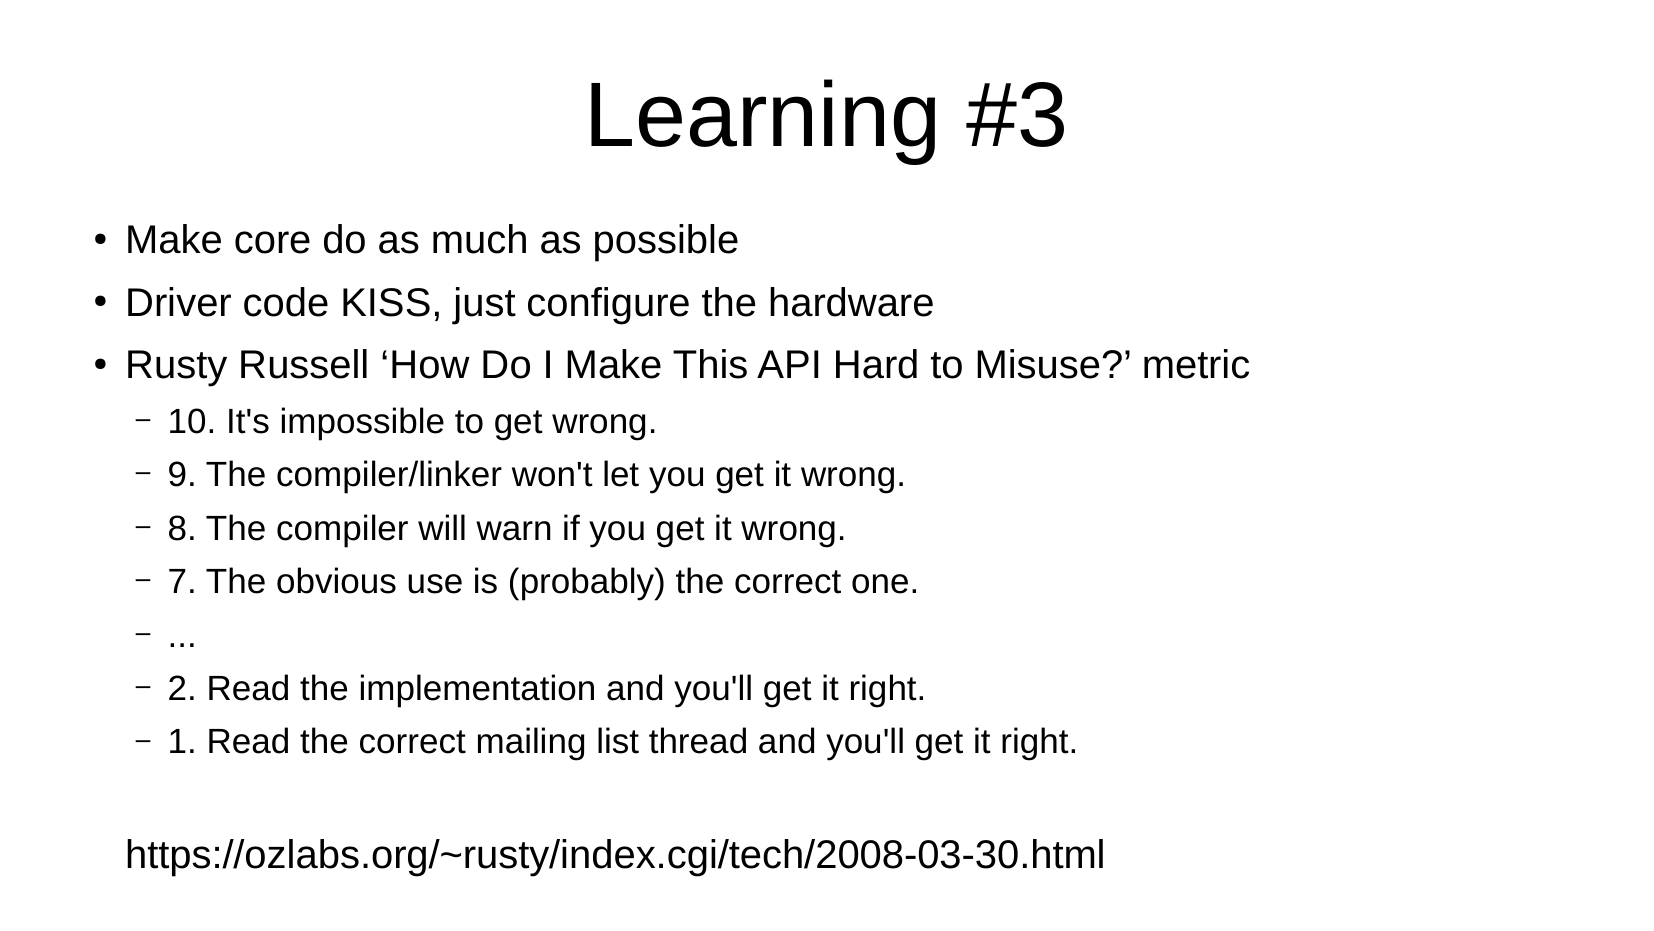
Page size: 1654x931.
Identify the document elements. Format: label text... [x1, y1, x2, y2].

title Learning #3 [82, 37, 1571, 193]
list Make core do as much as possible Driver code KISS, just configure the hardware Rusty Russell ‘How Do I Make This API Hard to Misuse?’ metric 10. It's impossible to get wrong. 9. The compiler/linker won't let you get it wrong. 8. The compiler will warn if you get it wrong. 7. The obvious use is (probably) the correct one. ... 2. Read the implementation and you'll get it right. 1. Read the correct mailing list thread and you'll get it right. https://ozlabs.org/~rusty/index.cgi/tech/2008-03-30.html [82, 217, 1571, 886]
